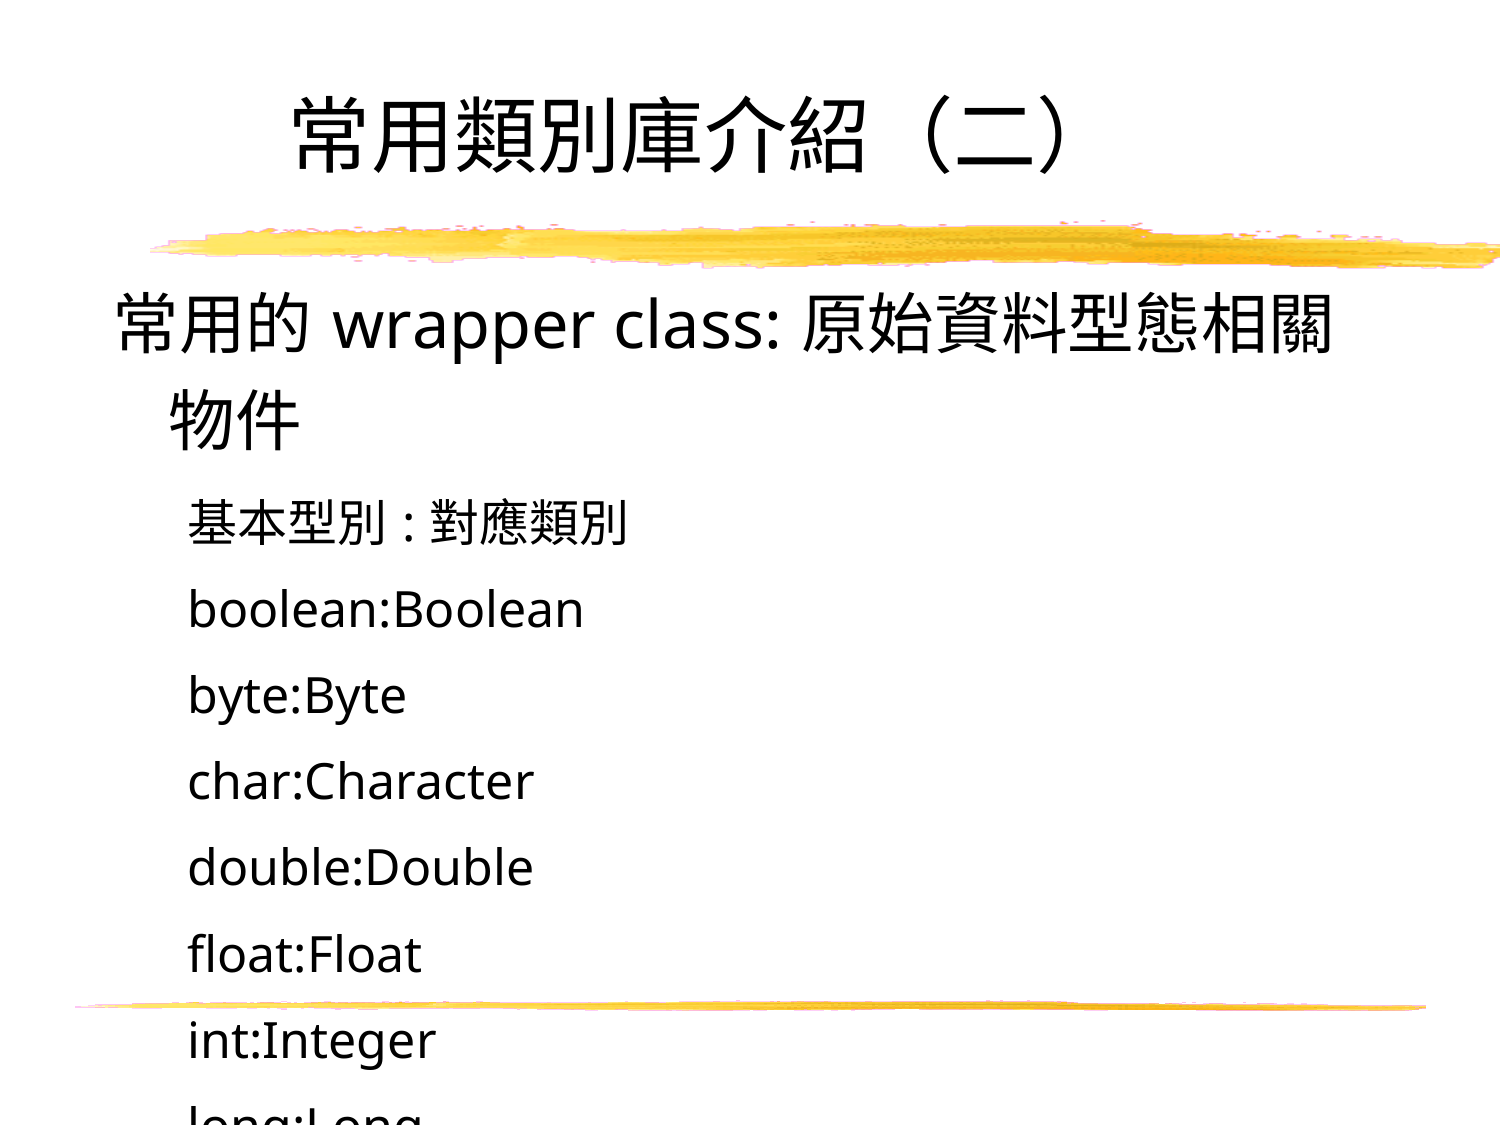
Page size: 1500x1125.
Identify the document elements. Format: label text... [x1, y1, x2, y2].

picture [75, 999, 1426, 1013]
title 常用類別庫介紹（二） [66, 35, 1342, 226]
list 常用的wrapper class:原始資料型態相關物件 基本型別:對應類別 boolean:Boolean byte:Byte char:Character double:Double float:Float int:Integer long:Long short:Short [112, 271, 1388, 1007]
picture [150, 215, 1500, 279]
